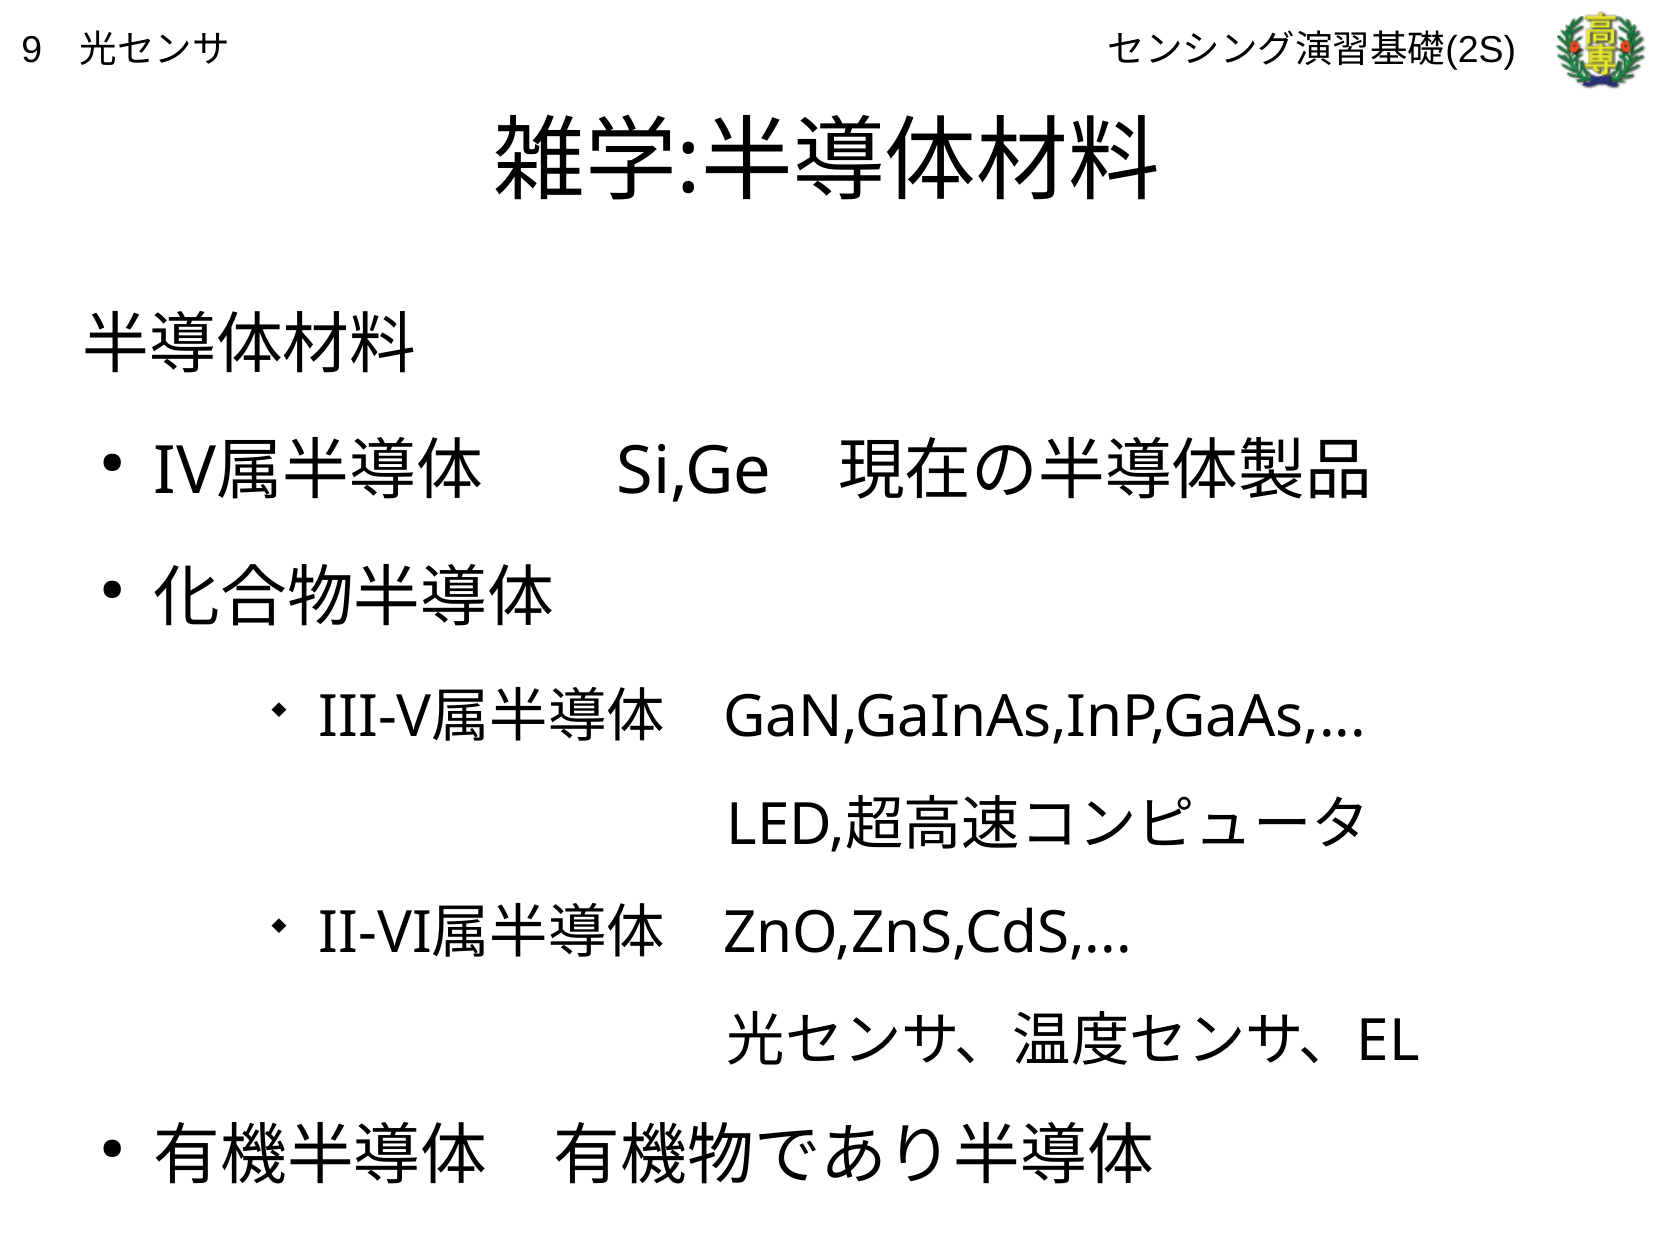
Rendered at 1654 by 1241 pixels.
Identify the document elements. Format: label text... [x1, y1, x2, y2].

text_box 9 光センサ [6, 11, 923, 75]
picture [1553, 2, 1650, 99]
list 半導体材料 IV属半導体 Si,Ge 現在の半導体製品 化合物半導体 III-V属半導体 GaN,GaInAs,InP,GaAs,... LED,超高速コンピュータ II-VI属半導体 ZnO,ZnS,CdS,... 光センサ、温度センサ、EL 有機半導体 有機物であり半導体 OFET,OLED(EL),太陽電池 [82, 290, 1538, 1144]
title 雑学:半導体材料 [82, 49, 1571, 257]
text_box センシング演習基礎(2S) [1077, 11, 1531, 75]
